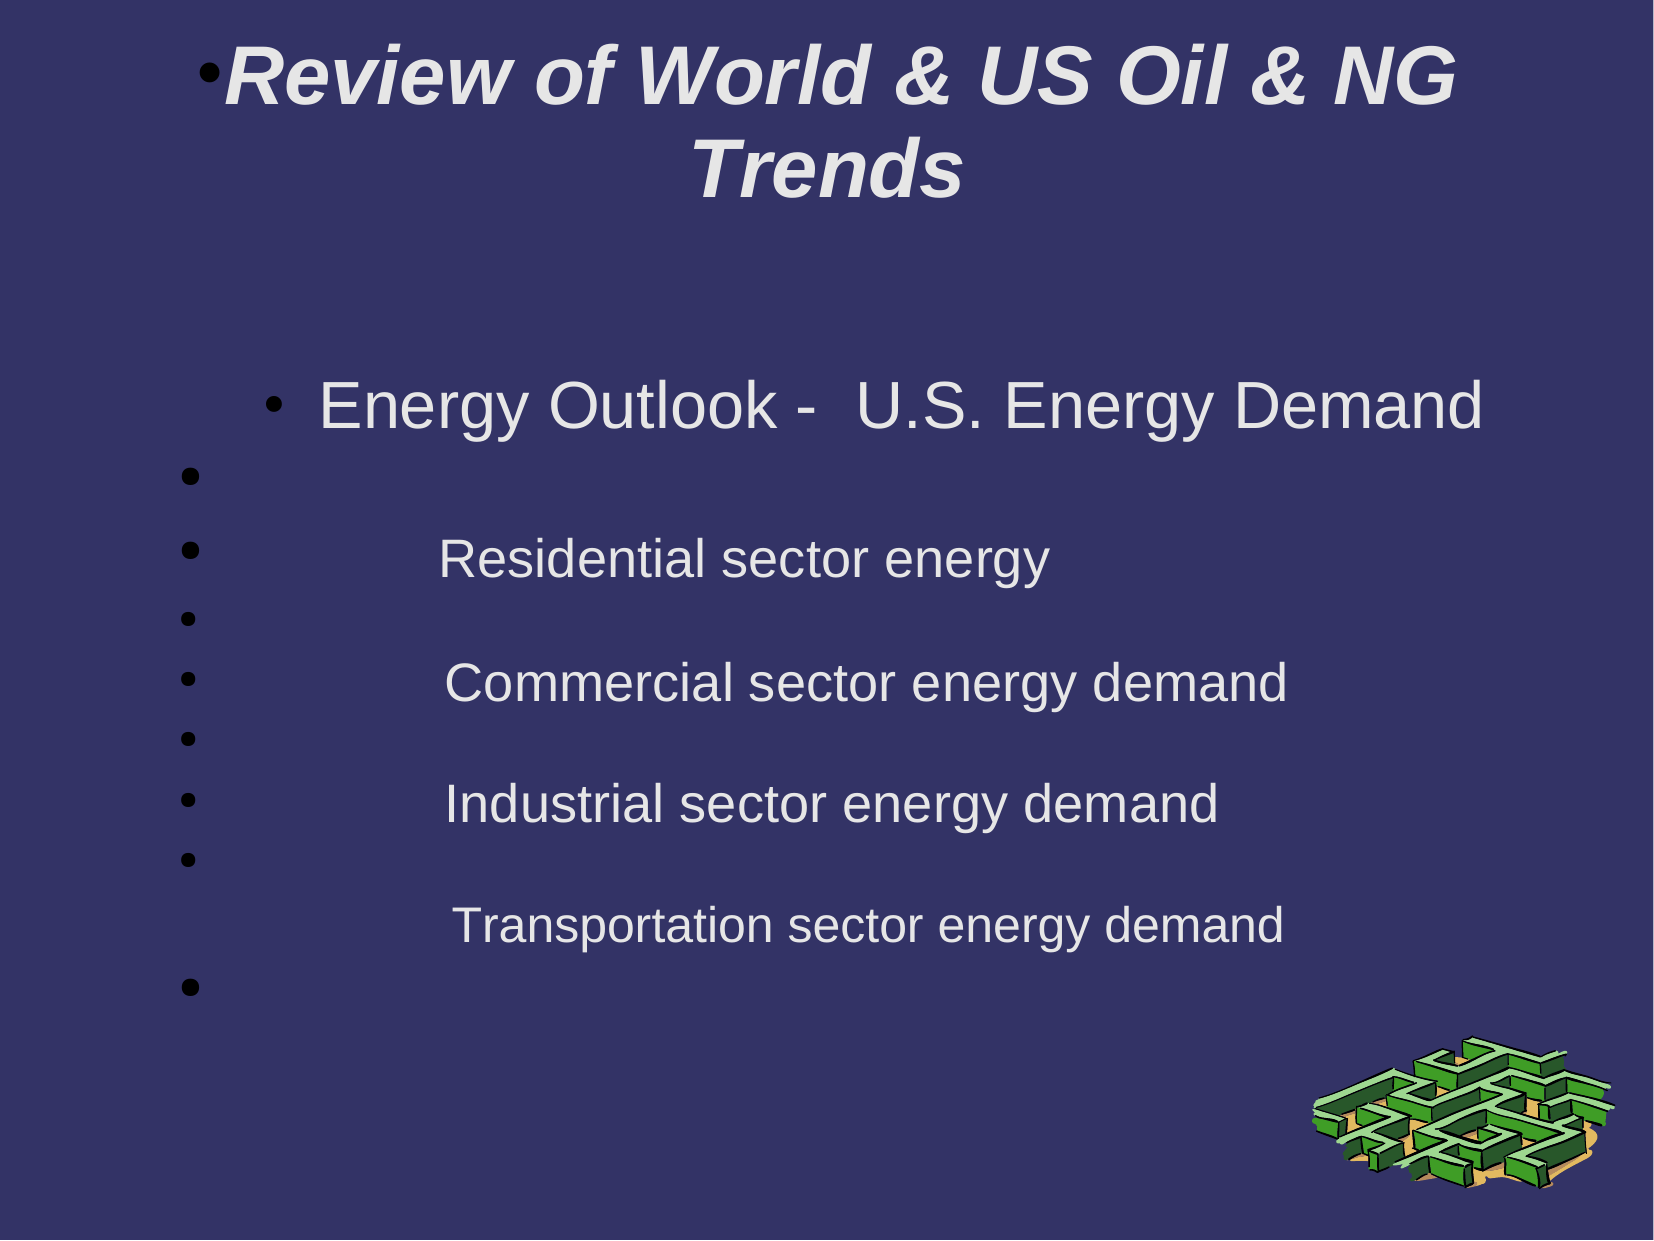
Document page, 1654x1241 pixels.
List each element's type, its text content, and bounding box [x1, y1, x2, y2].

list Energy Outlook - U.S. Energy Demand Residential sector energy Commercial sector energy demand Industrial sector energy demand Transportation sector energy demand [178, 364, 1570, 1136]
title Review of World & US Oil & NG Trends [121, 26, 1534, 219]
